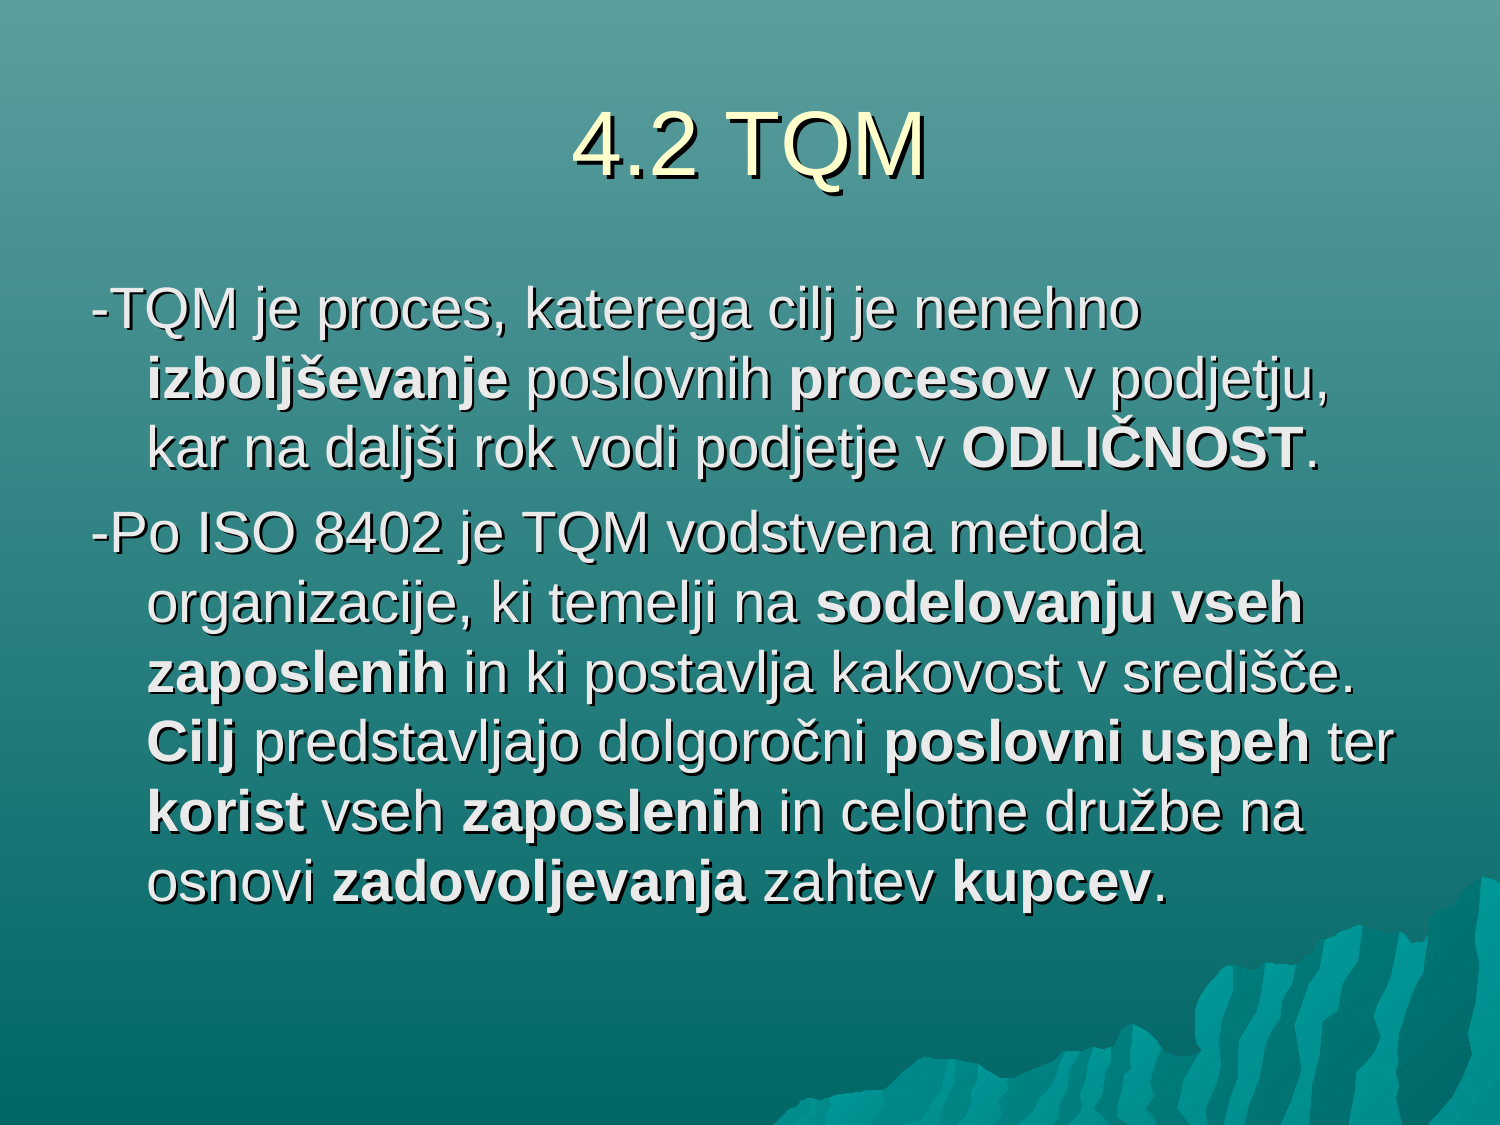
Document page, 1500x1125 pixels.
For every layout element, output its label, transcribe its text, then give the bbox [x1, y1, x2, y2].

title 4.2 TQM [75, 45, 1426, 233]
list -TQM je proces, katerega cilj je nenehno izboljševanje poslovnih procesov v podjetju, kar na daljši rok vodi podjetje v ODLIČNOST. -Po ISO 8402 je TQM vodstvena metoda organizacije, ki temelji na sodelovanju vseh zaposlenih in ki postavlja kakovost v središče. Cilj predstavljajo dolgoročni poslovni uspeh ter korist vseh zaposlenih in celotne družbe na osnovi zadovoljevanja zahtev kupcev. [75, 262, 1426, 1006]
